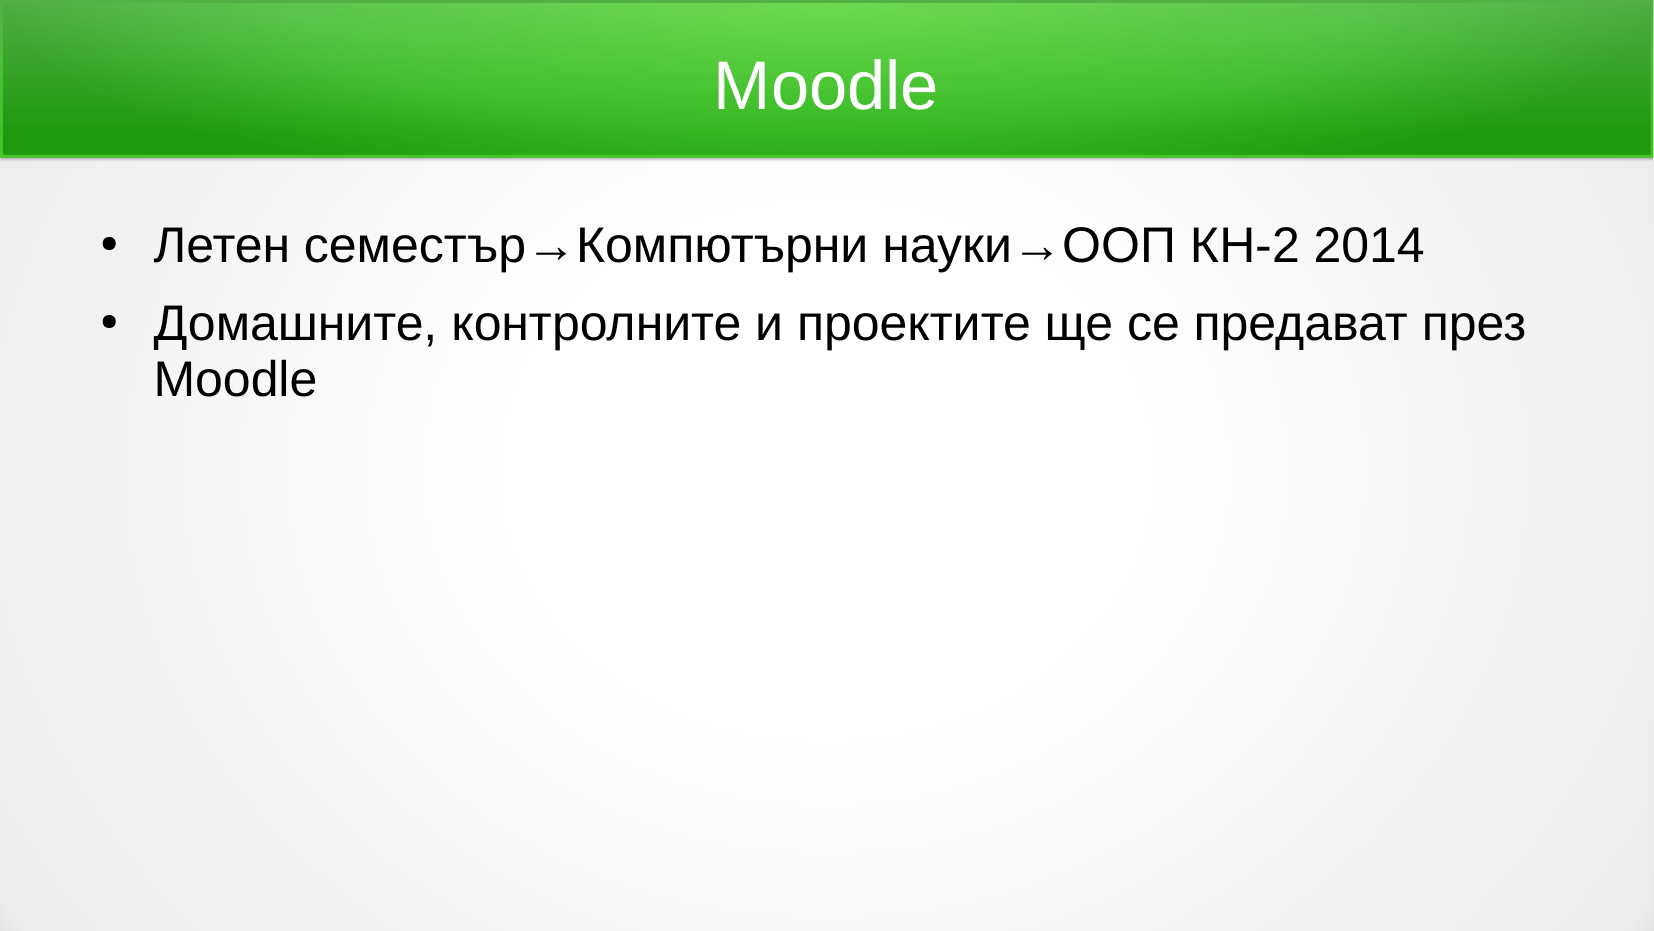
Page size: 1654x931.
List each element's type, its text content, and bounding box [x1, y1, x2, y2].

title Moodle [82, 37, 1571, 135]
list Летен семестър→Компютърни науки→ООП КН-2 2014 Домашните, контролните и проектите ще се предават през Moodle [82, 217, 1538, 758]
